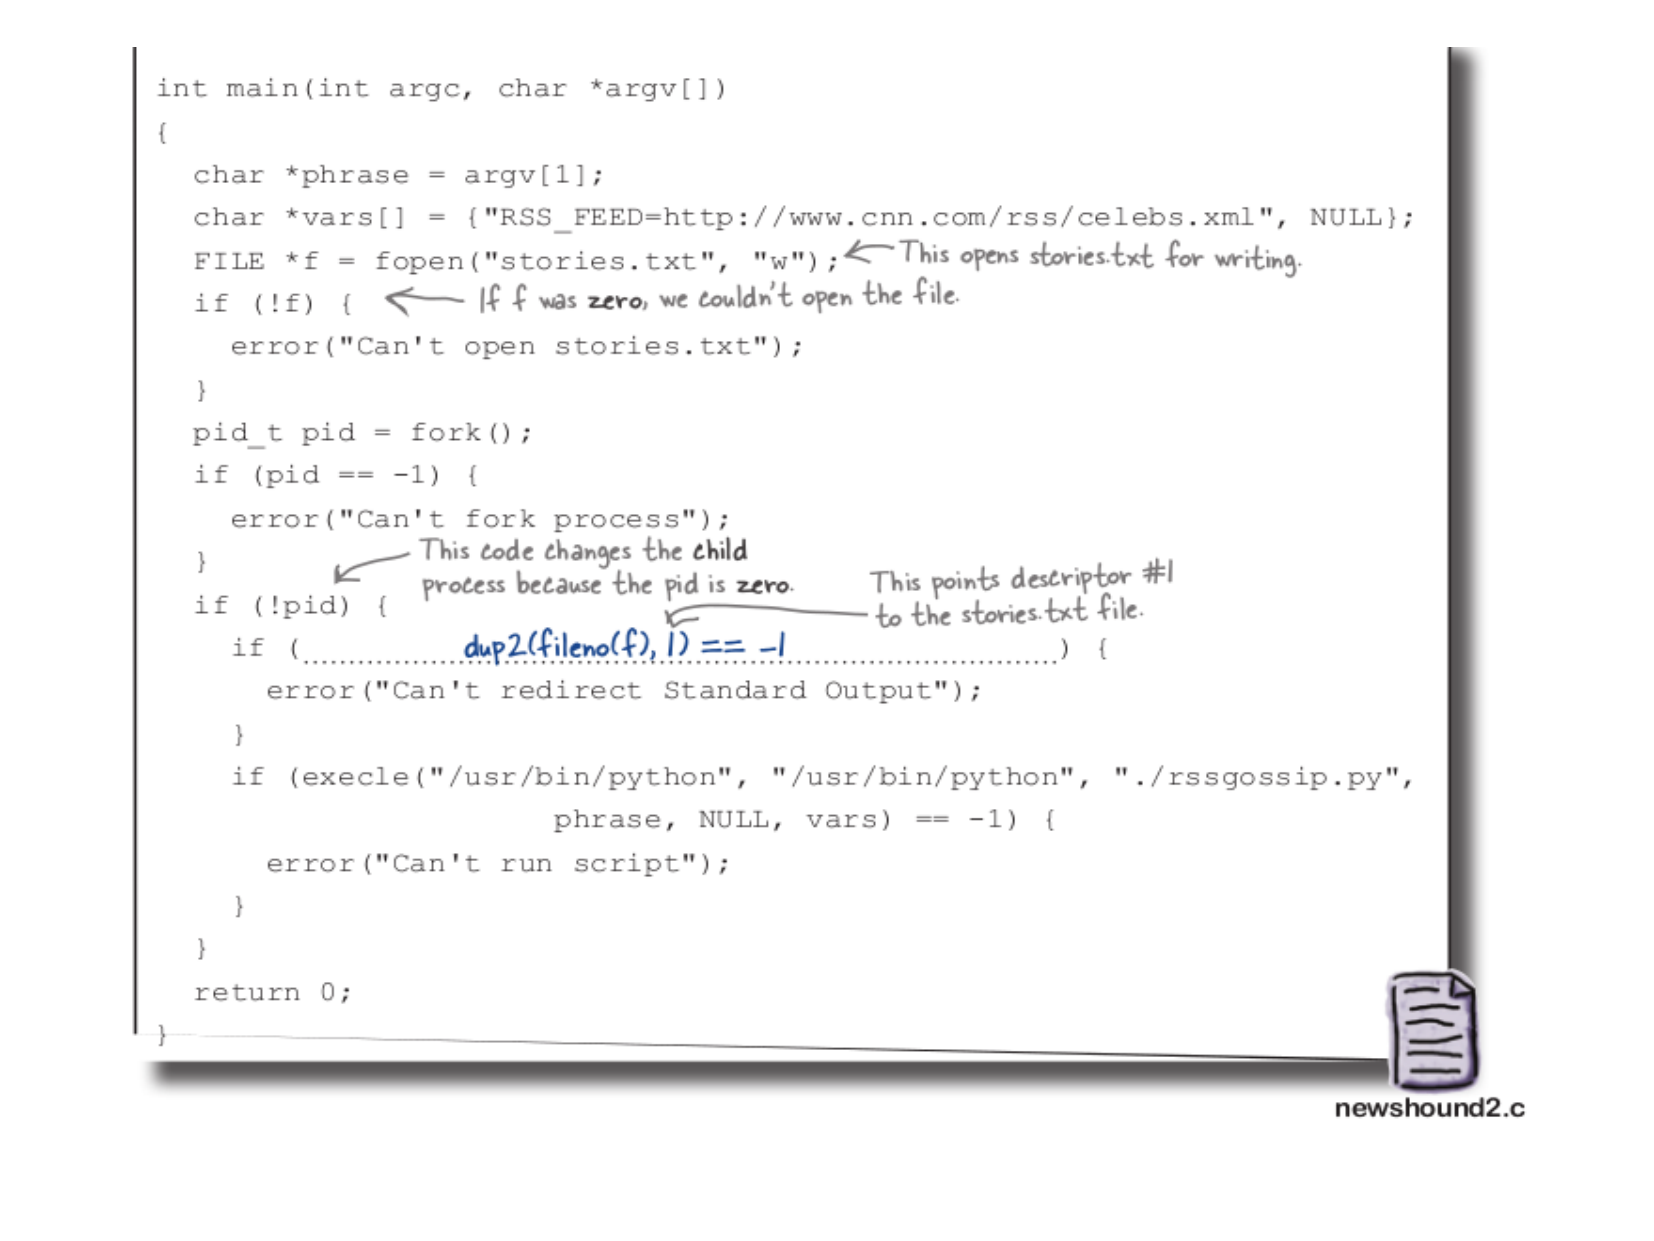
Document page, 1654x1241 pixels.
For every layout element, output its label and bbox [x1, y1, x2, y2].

picture [118, 47, 1536, 1170]
